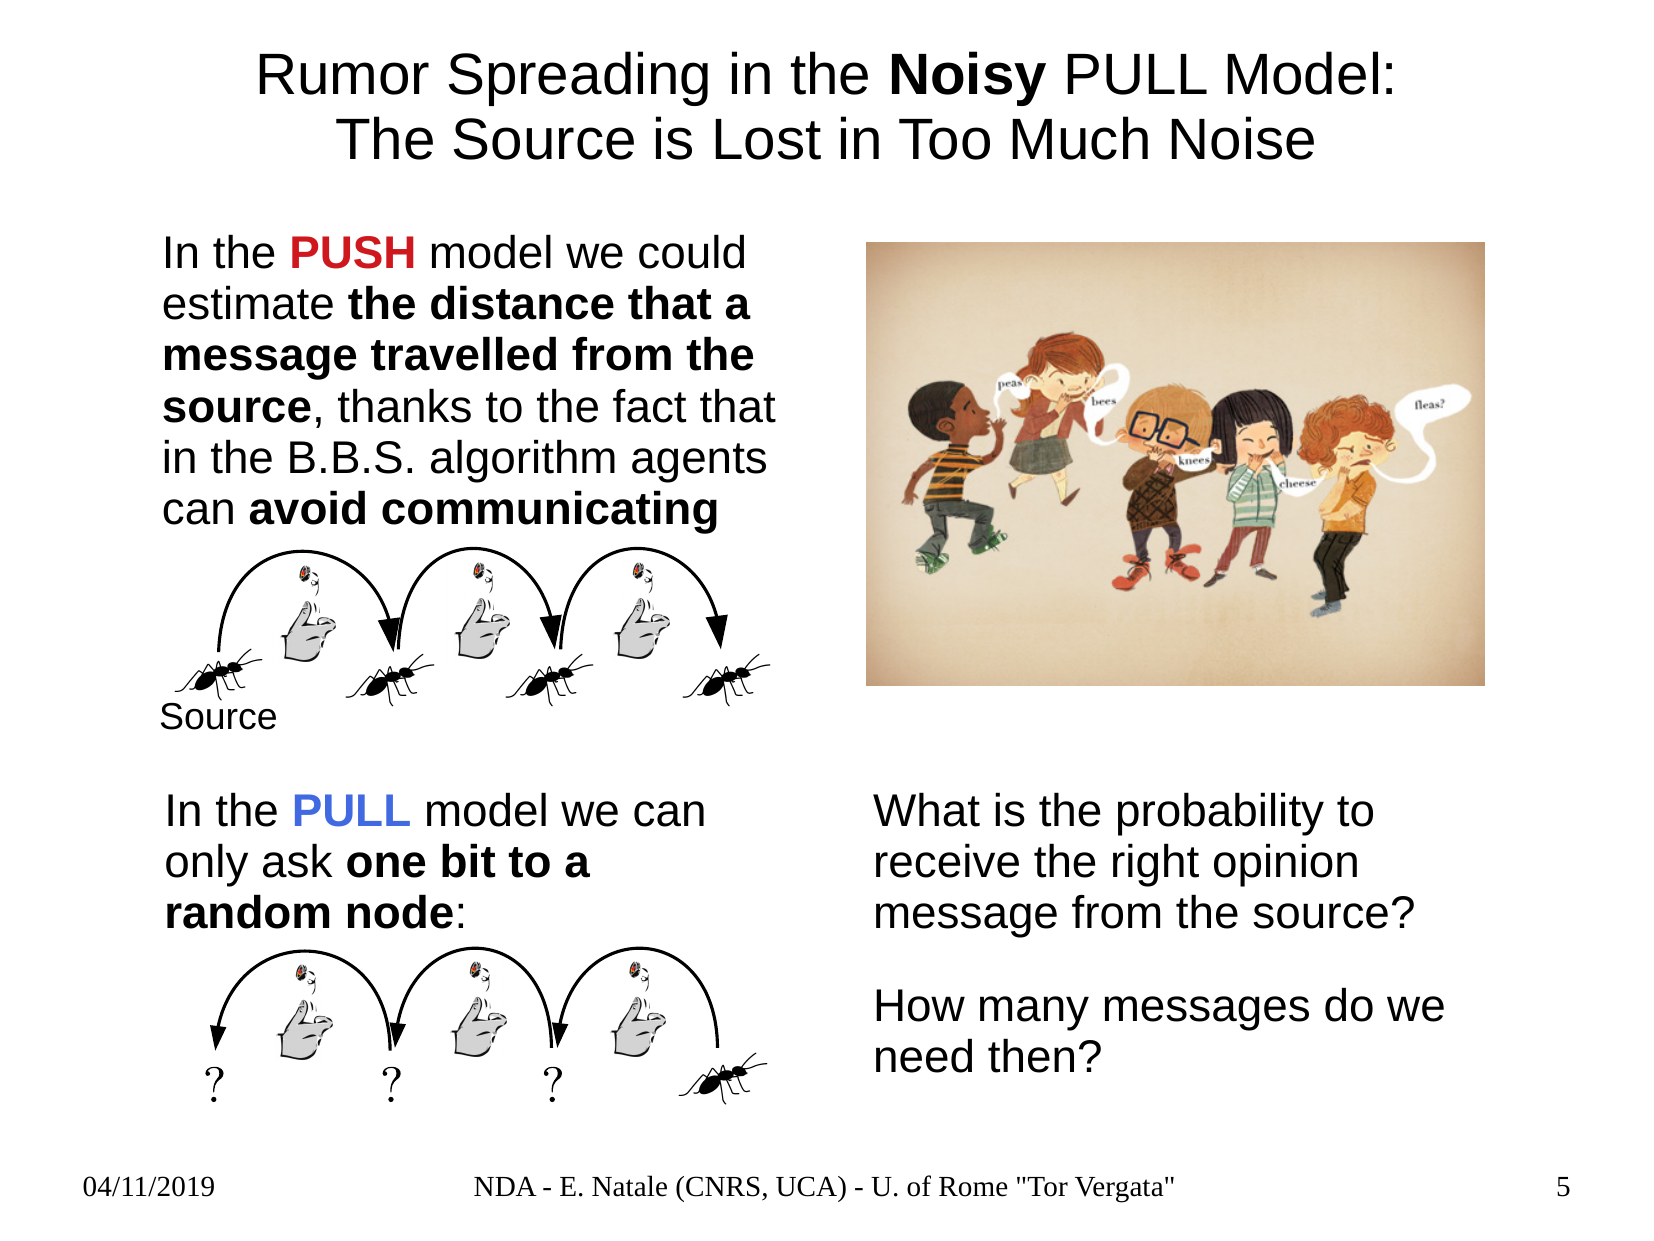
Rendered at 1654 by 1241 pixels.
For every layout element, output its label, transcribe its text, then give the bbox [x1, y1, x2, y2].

picture [443, 990, 512, 1062]
title Rumor Spreading in the Noisy PULL Model: The Source is Lost in Too Much Noise [82, 41, 1571, 173]
picture [682, 635, 771, 725]
picture [606, 558, 675, 664]
title What is the probability to receive the right opinion message from the source? [873, 784, 1498, 979]
picture [866, 242, 1485, 686]
picture [345, 635, 435, 725]
picture [678, 1034, 768, 1123]
text_box [205, 1066, 224, 1103]
picture [447, 558, 594, 725]
text_box [382, 1066, 401, 1103]
title In the PULL model we can only ask one bit to a random node: [236, 953, 371, 990]
picture [174, 630, 263, 719]
picture [603, 957, 671, 1062]
text_box [543, 1066, 562, 1103]
picture [269, 990, 338, 1065]
title In the PULL model we can only ask one bit to a random node: [164, 784, 752, 990]
title In the PULL model we can only ask one bit to a random node: [412, 950, 536, 990]
picture [273, 561, 341, 667]
title How many messages do we need then? [873, 979, 1498, 1083]
title In the PUSH model we could estimate the distance that a message travelled from the source, thanks to the fact that in the B.B.S. algorithm agents can avoid communicating [161, 226, 805, 535]
